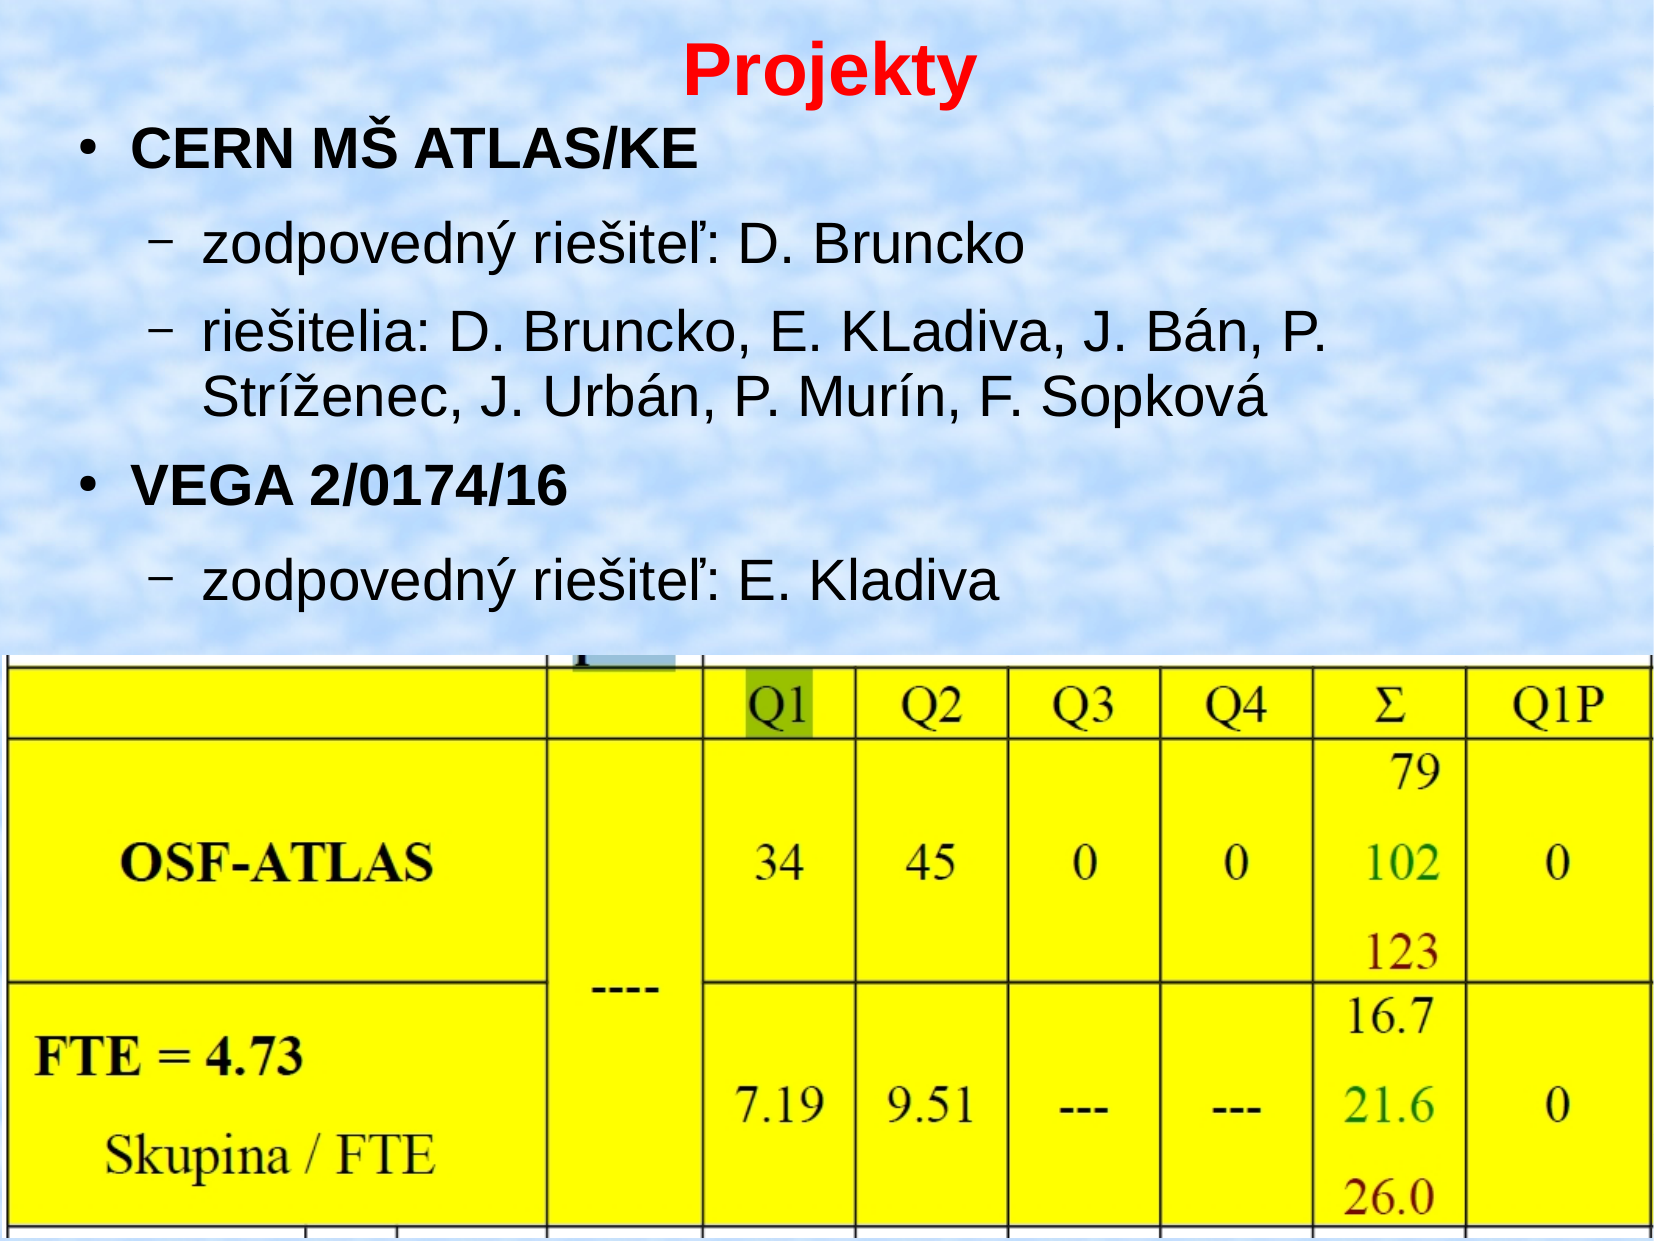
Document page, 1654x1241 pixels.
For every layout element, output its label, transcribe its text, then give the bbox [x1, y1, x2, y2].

title Projekty [86, 17, 1576, 121]
list CERN MŠ ATLAS/KE zodpovedný riešiteľ: D. Bruncko riešitelia: D. Bruncko, E. KLadiva, J. Bán, P. Stríženec, J. Urbán, P. Murín, F. Sopková VEGA 2/0174/16 zodpovedný riešiteľ: E. Kladiva [60, 115, 1549, 655]
picture [0, 0, 1654, 1241]
